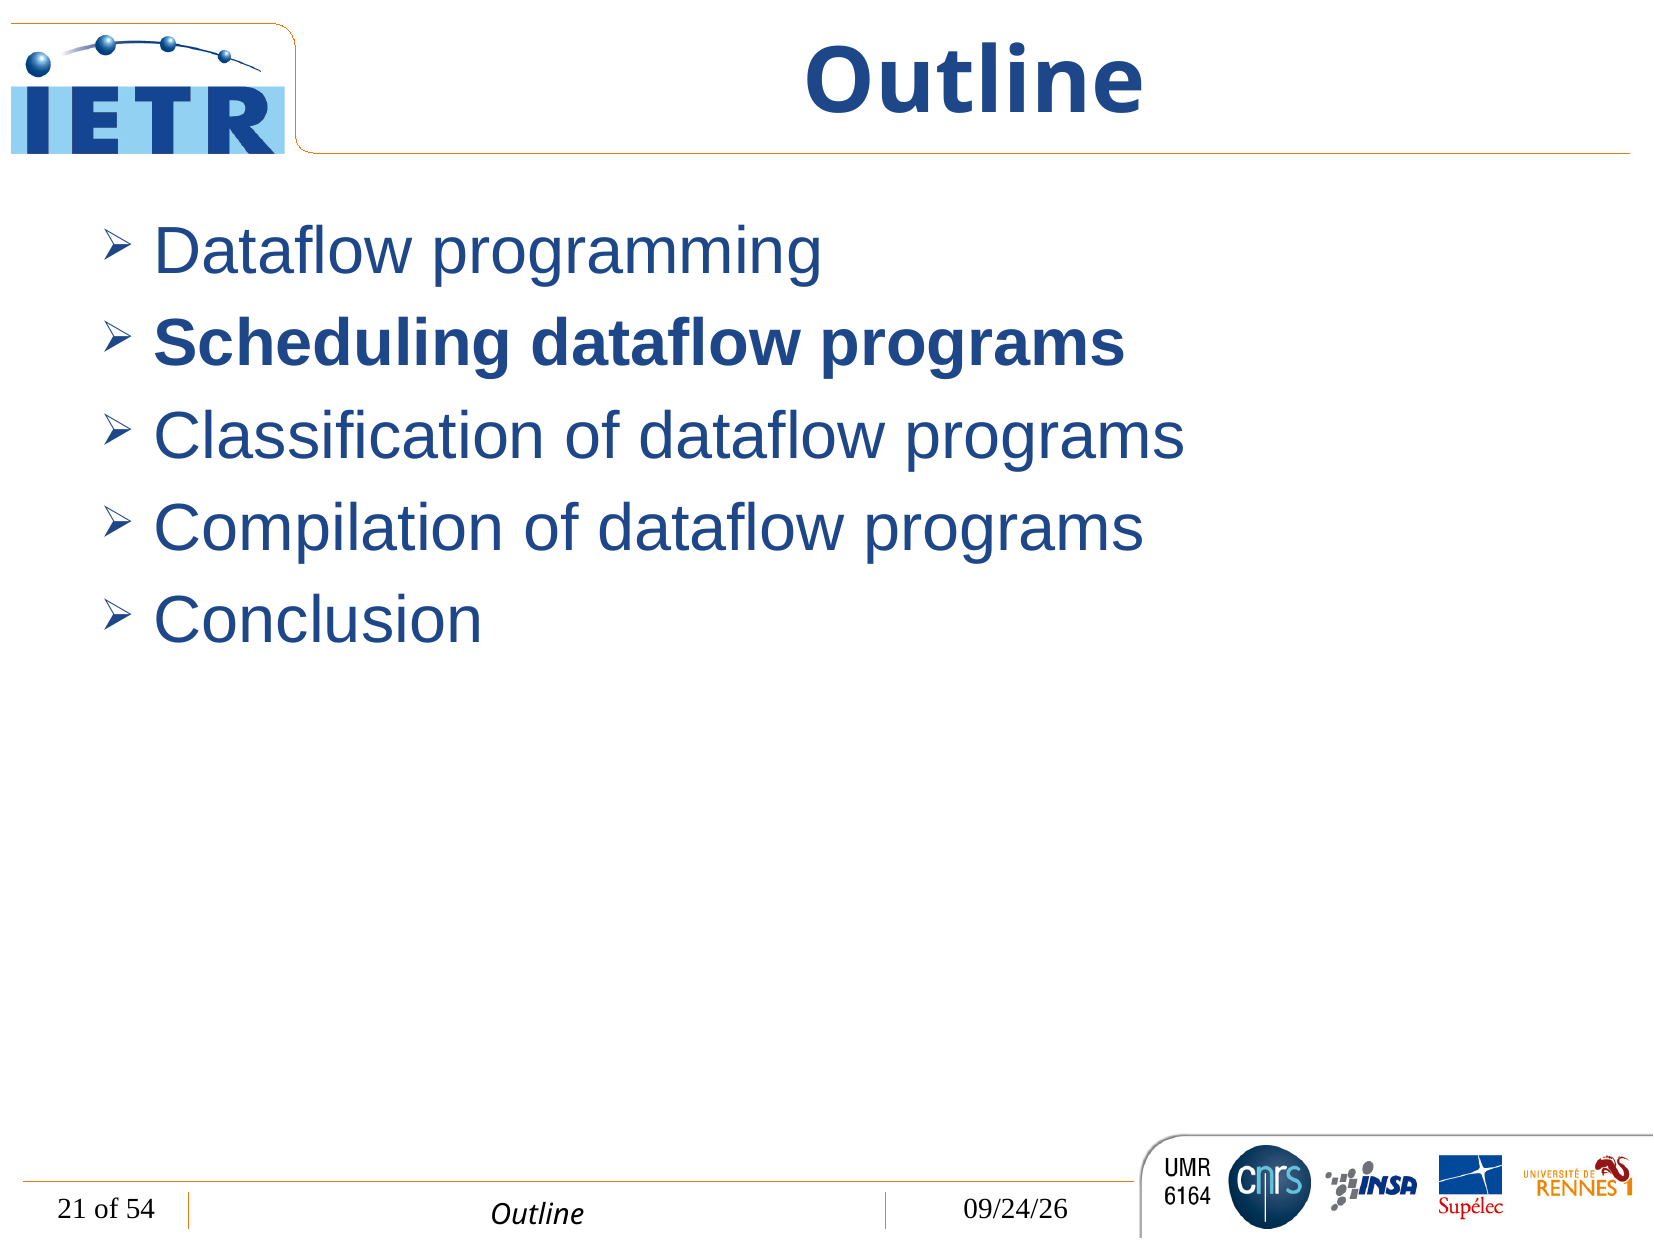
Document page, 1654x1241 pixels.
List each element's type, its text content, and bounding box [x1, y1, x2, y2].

picture [11, 35, 285, 154]
picture [1139, 1133, 1653, 1238]
list Dataflow programming Scheduling dataflow programs Classification of dataflow programs Compilation of dataflow programs Conclusion [82, 212, 1571, 1094]
title Outline [295, 0, 1654, 154]
